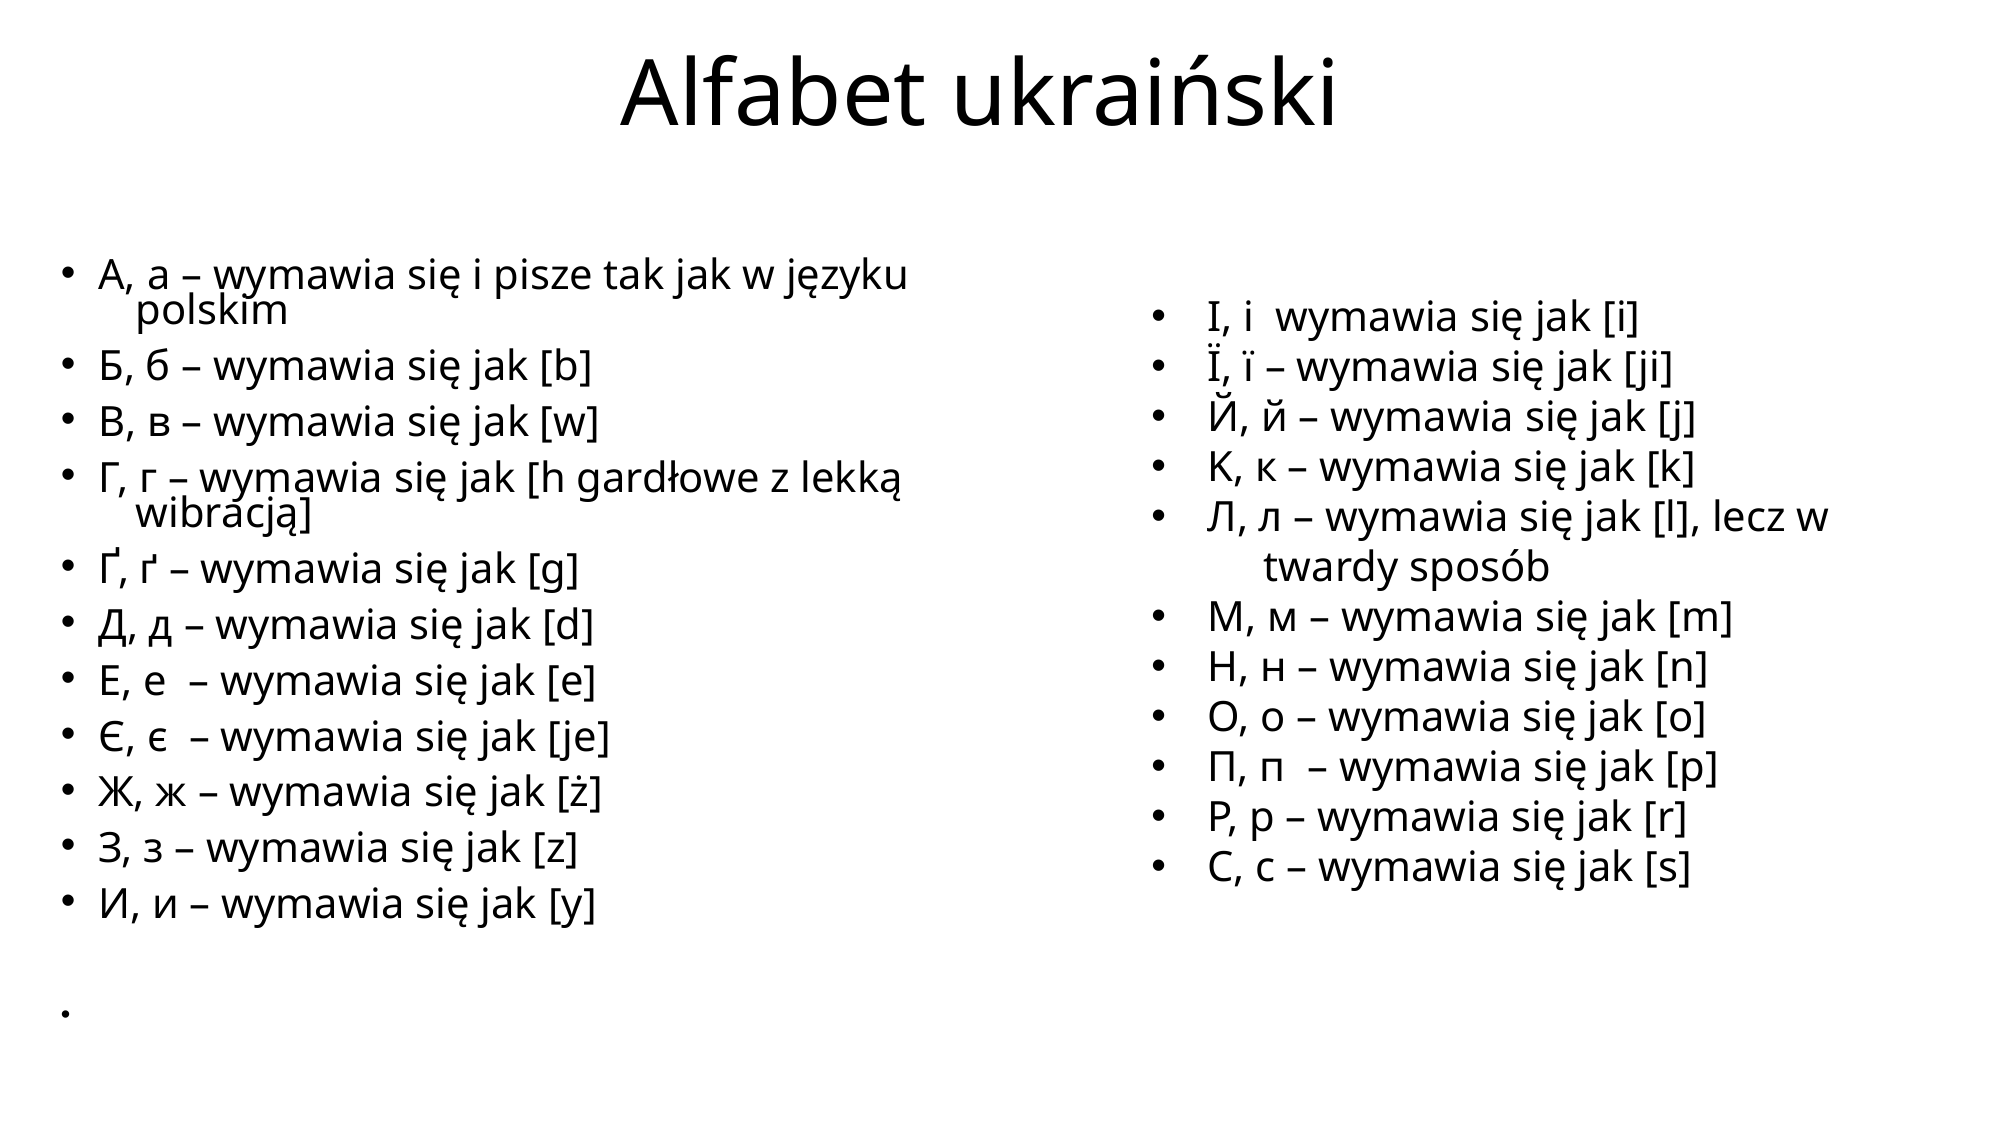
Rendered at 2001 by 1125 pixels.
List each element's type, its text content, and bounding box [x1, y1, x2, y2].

text_box I, і wymawia się jak [i] Ї, ї – wymawia się jak [ji] Й, й – wymawia się jak [j] K, к – wymawia się jak [k] Л, л – wymawia się jak [l], lecz w twardy sposób M, м – wymawia się jak [m] H, н – wymawia się jak [n] O, о – wymawia się jak [o] П, п – wymawia się jak [p] P, р – wymawia się jak [r] C, с – wymawia się jak [s] [1136, 282, 1955, 904]
title Alfabet ukraiński [118, 0, 1844, 205]
list A, a – wymawia się i pisze tak jak w języku polskim Б, б – wymawia się jak [b] B, в – wymawia się jak [w] Г, г – wymawia się jak [h gardłowe z lekką wibracją] Ґ, ґ – wymawia się jak [g] Д, д – wymawia się jak [d] E, е – wymawia się jak [e] Є, є – wymawia się jak [je] Ж, ж – wymawia się jak [ż] З, з – wymawia się jak [z] И, и – wymawia się jak [y] [45, 254, 1056, 967]
